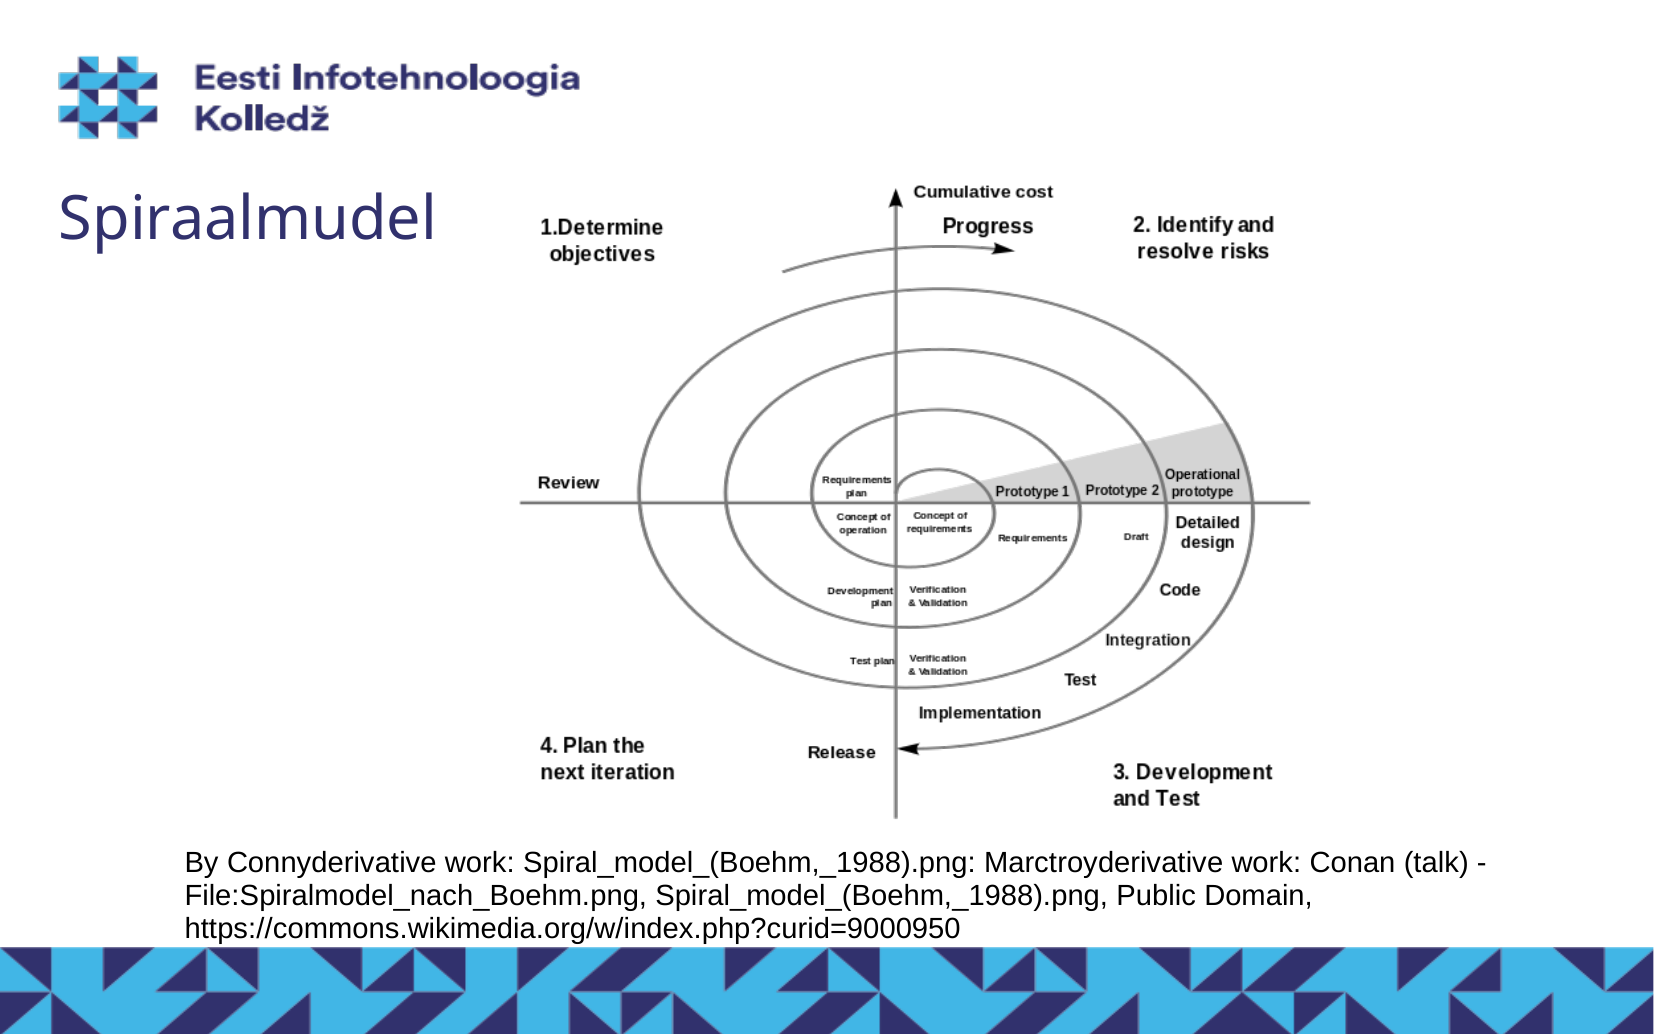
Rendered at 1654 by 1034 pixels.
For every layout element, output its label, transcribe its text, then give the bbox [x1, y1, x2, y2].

text_box By Connyderivative work: Spiral_model_(Boehm,_1988).png: Marctroyderivative work: Conan (talk) - File:Spiralmodel_nach_Boehm.png, Spiral_model_(Boehm,_1988).png, Public Domain, https://commons.wikimedia.org/w/index.php?curid=9000950 [169, 838, 1654, 980]
title Spiraalmudel [59, 129, 1571, 303]
picture [518, 166, 1312, 827]
